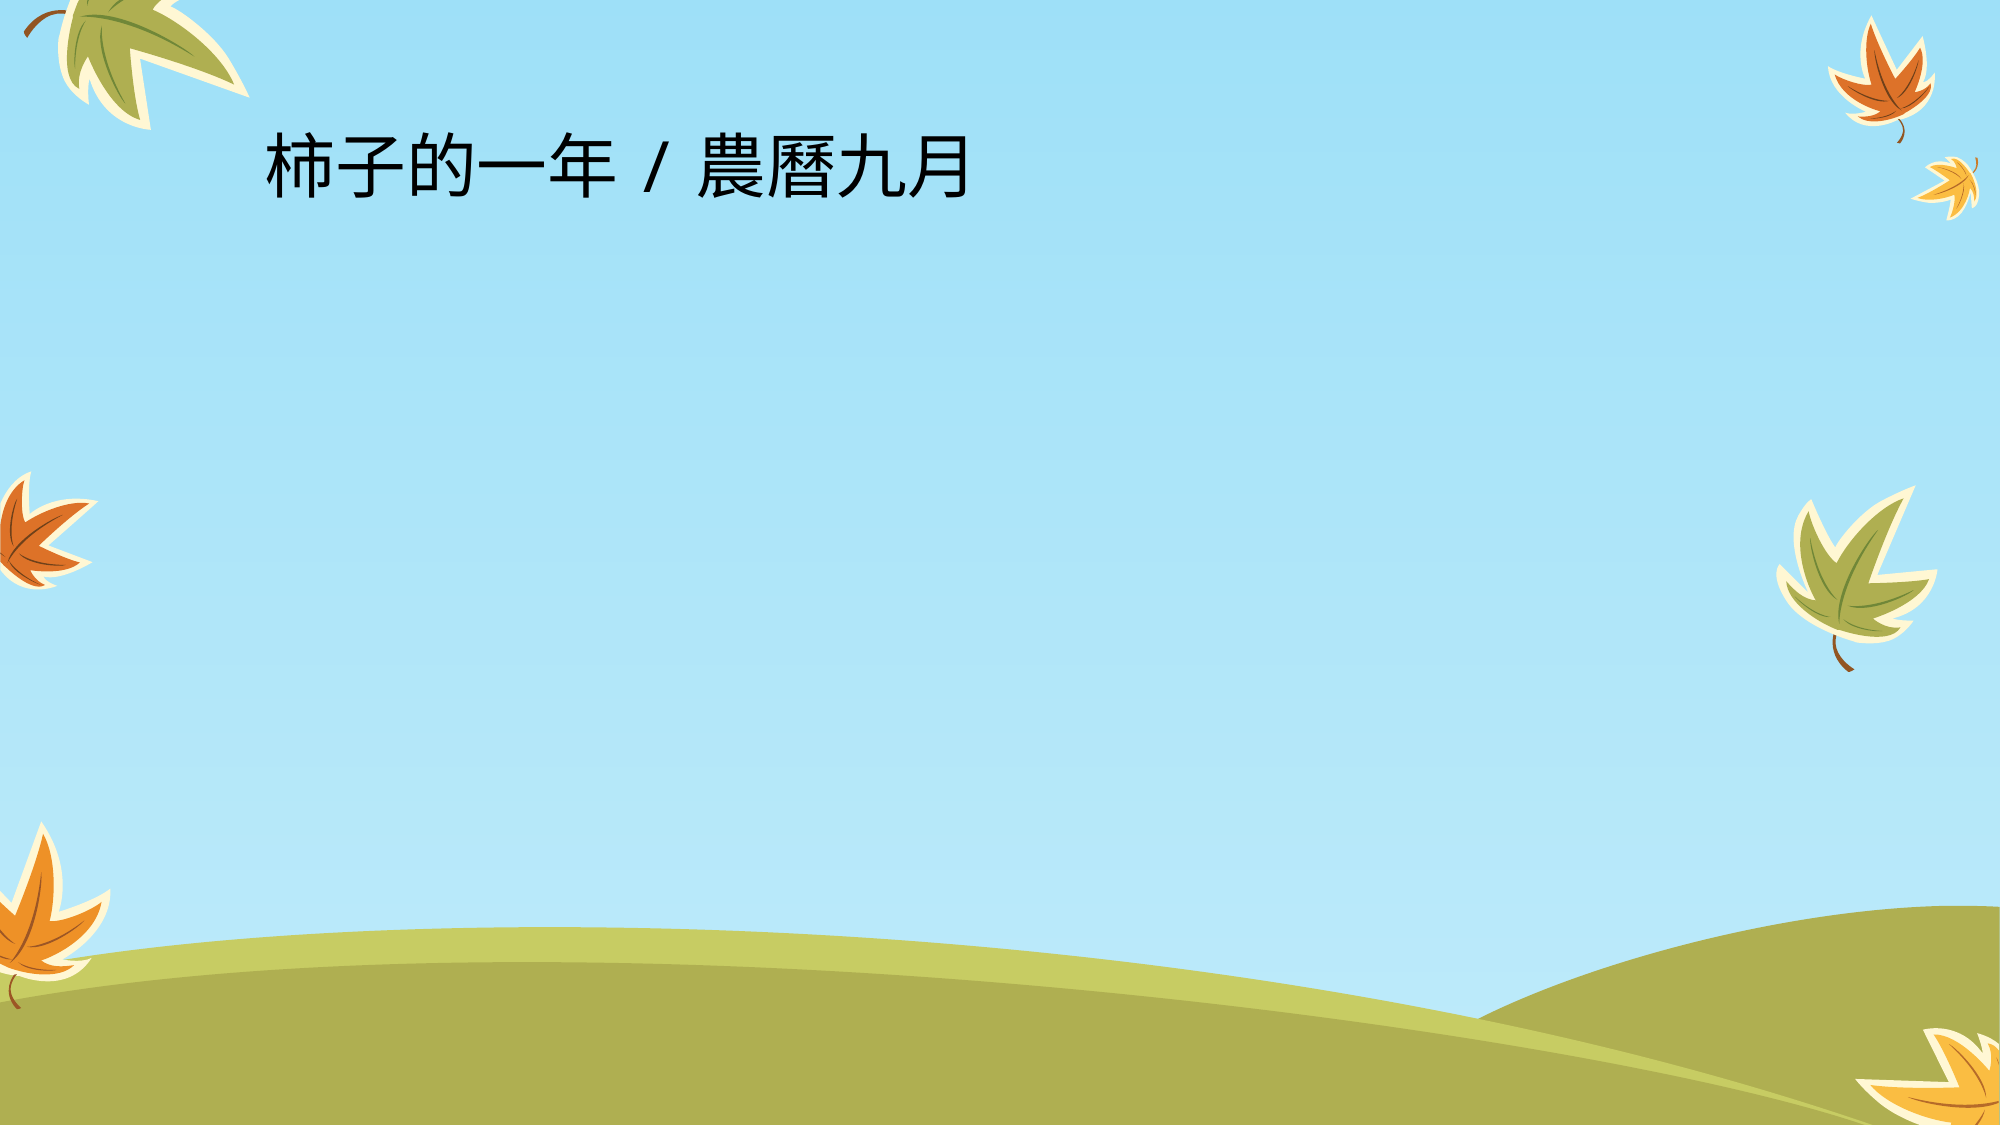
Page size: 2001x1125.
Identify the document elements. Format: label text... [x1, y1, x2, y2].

title 柿子的一年/農曆九月 [249, 12, 1749, 216]
